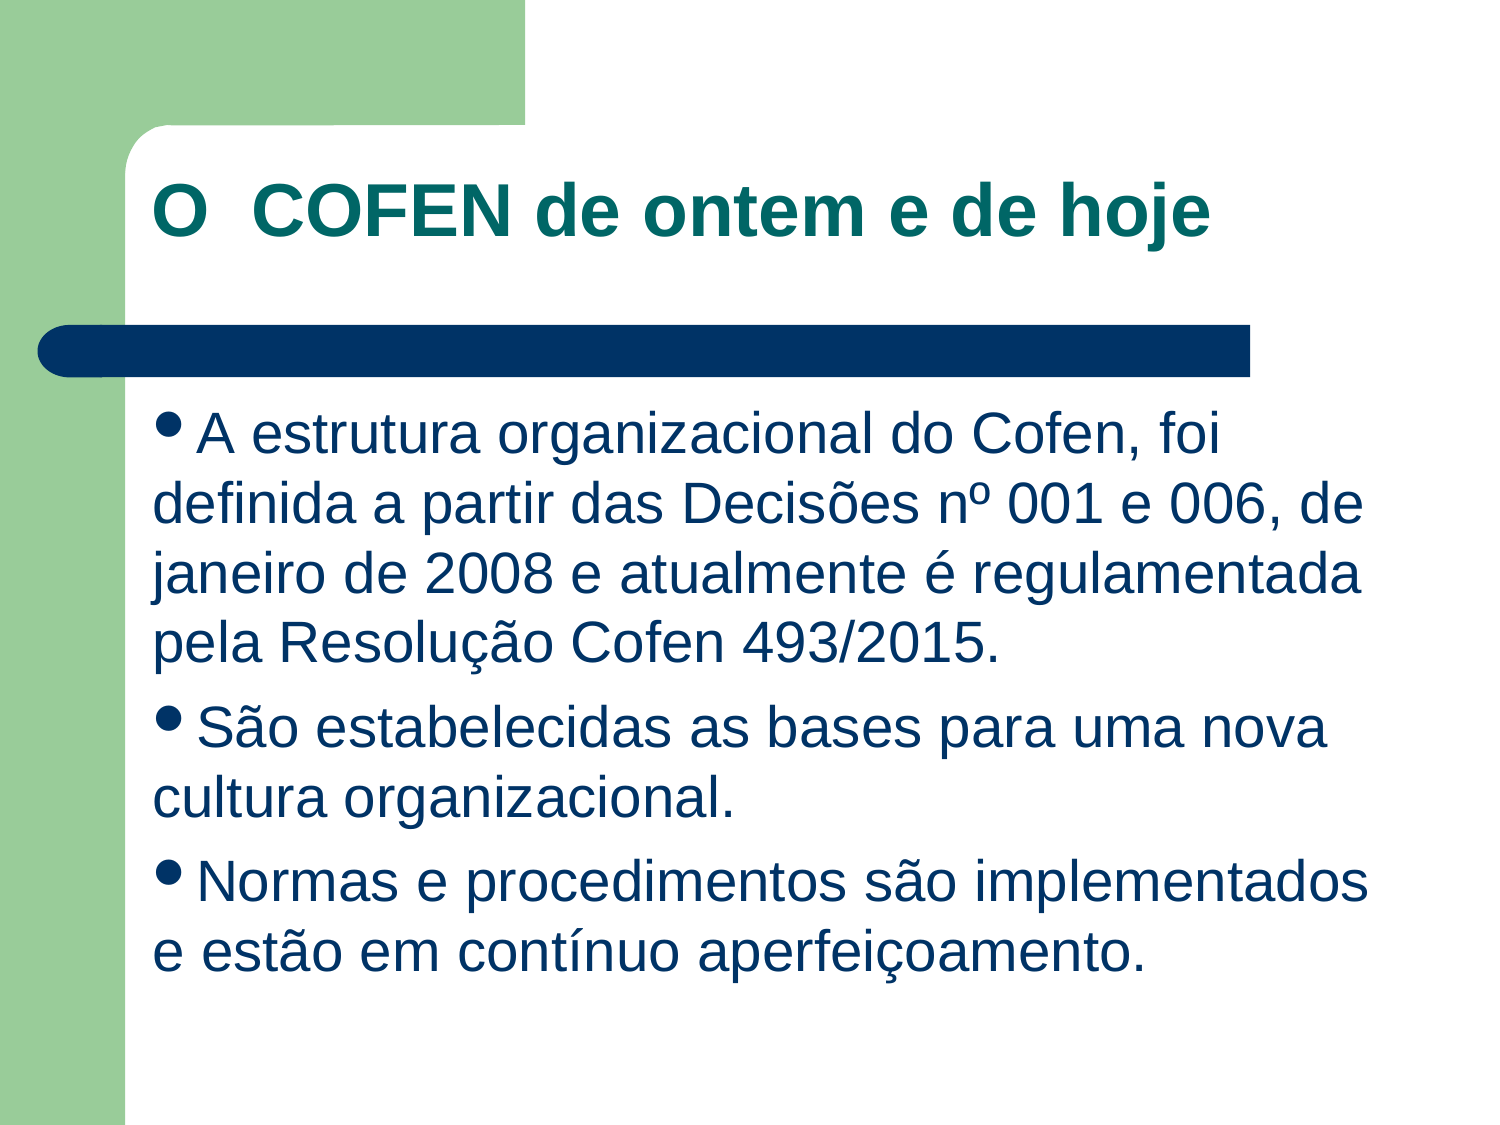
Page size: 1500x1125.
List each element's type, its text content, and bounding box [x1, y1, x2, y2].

title O COFEN de ontem e de hoje [136, 122, 1414, 301]
list A estrutura organizacional do Cofen, foi definida a partir das Decisões nº 001 e 006, de janeiro de 2008 e atualmente é regulamentada pela Resolução Cofen 493/2015. São estabelecidas as bases para uma nova cultura organizacional. Normas e procedimentos são implementados e estão em contínuo aperfeiçoamento. [137, 387, 1400, 1003]
